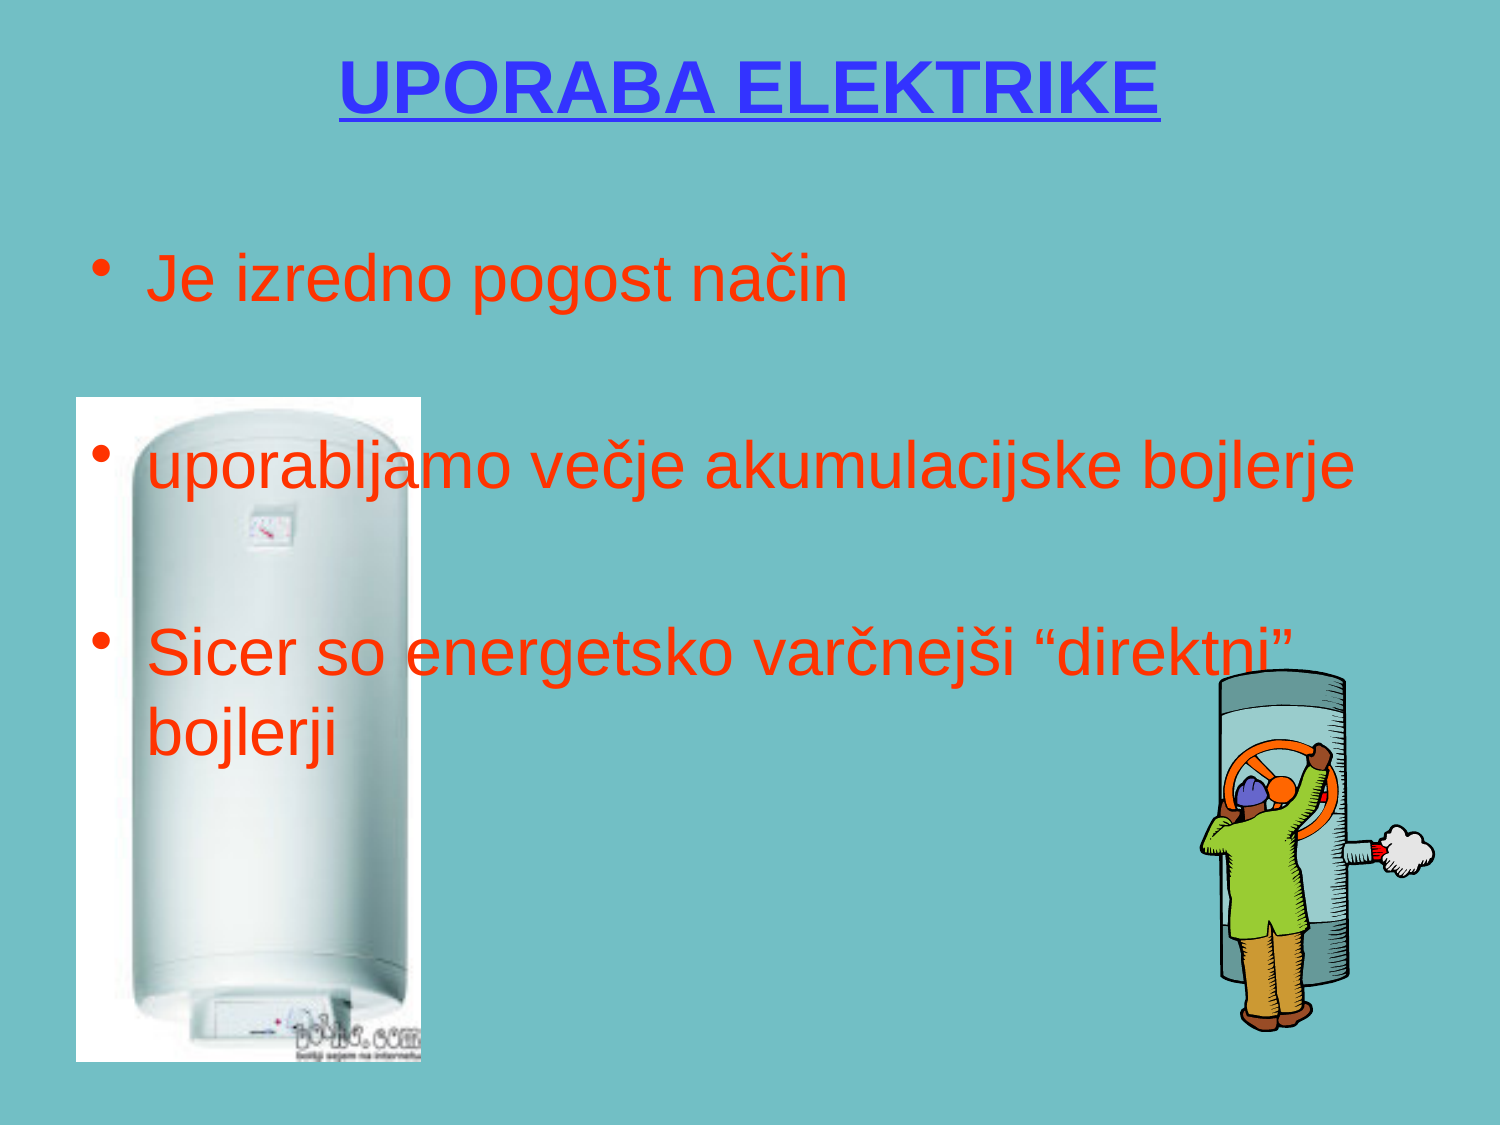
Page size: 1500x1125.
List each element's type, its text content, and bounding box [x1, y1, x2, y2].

picture [76, 1005, 421, 1062]
list UPORABA ELEKTRIKE Je izredno pogost način uporabljamo večje akumulacijske bojlerje Sicer so energetsko varčnejši “direktni” bojlerji [75, 31, 1425, 1005]
picture [1198, 668, 1440, 1032]
